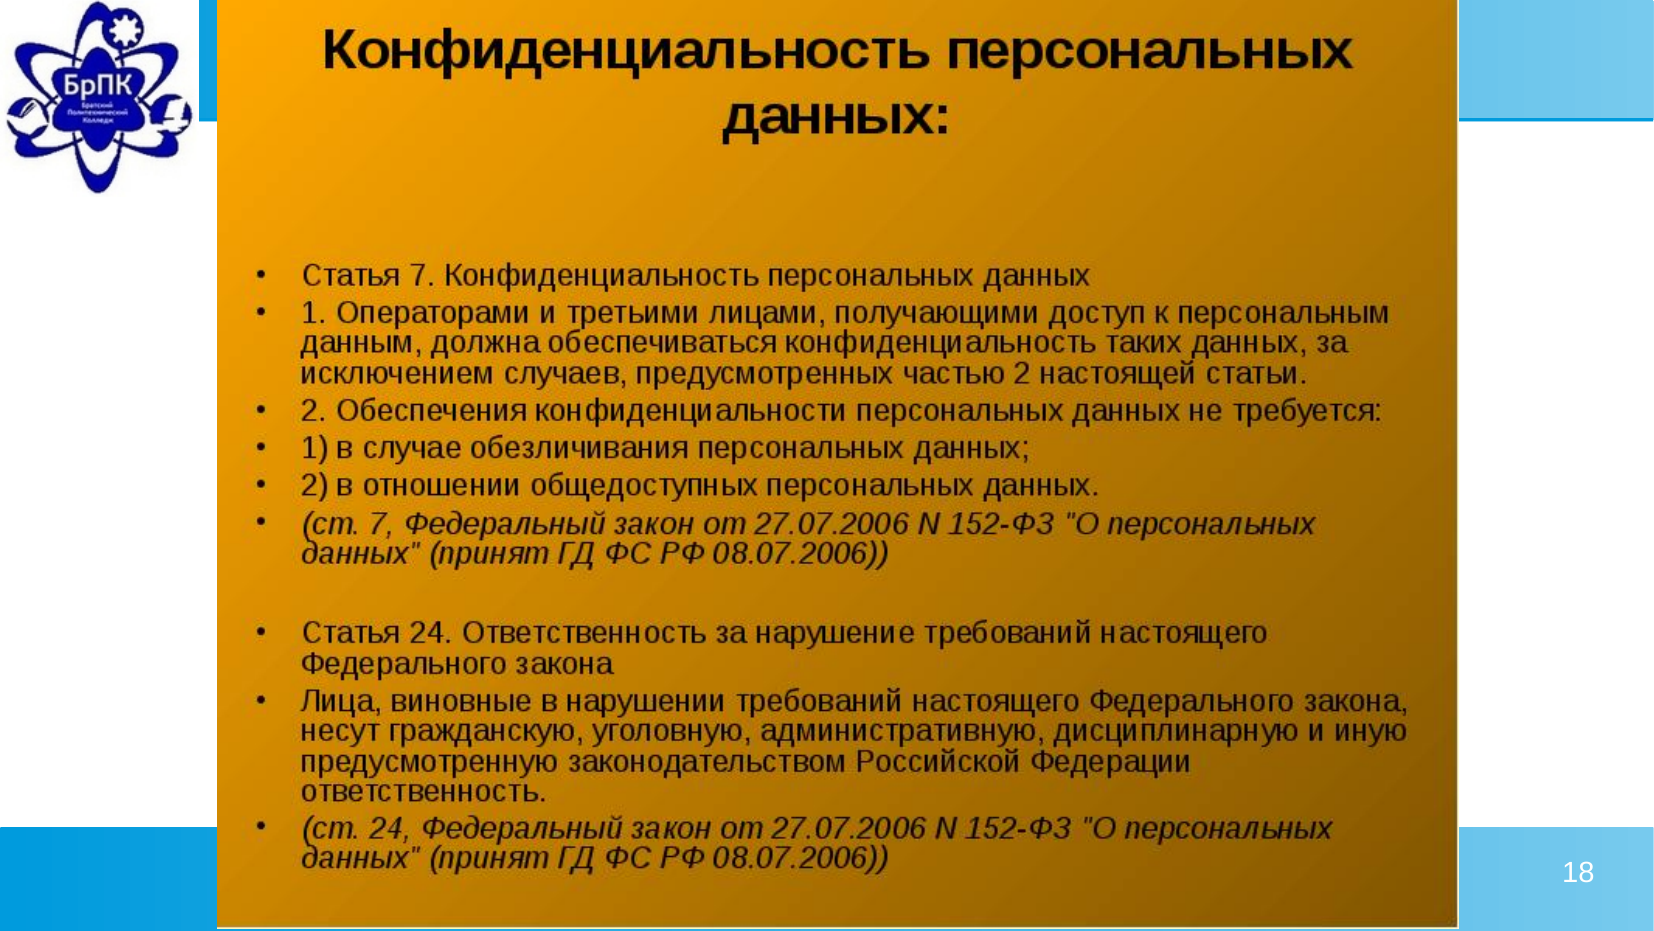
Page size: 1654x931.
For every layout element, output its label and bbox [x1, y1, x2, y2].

picture [217, 0, 1459, 929]
picture [0, 0, 199, 197]
